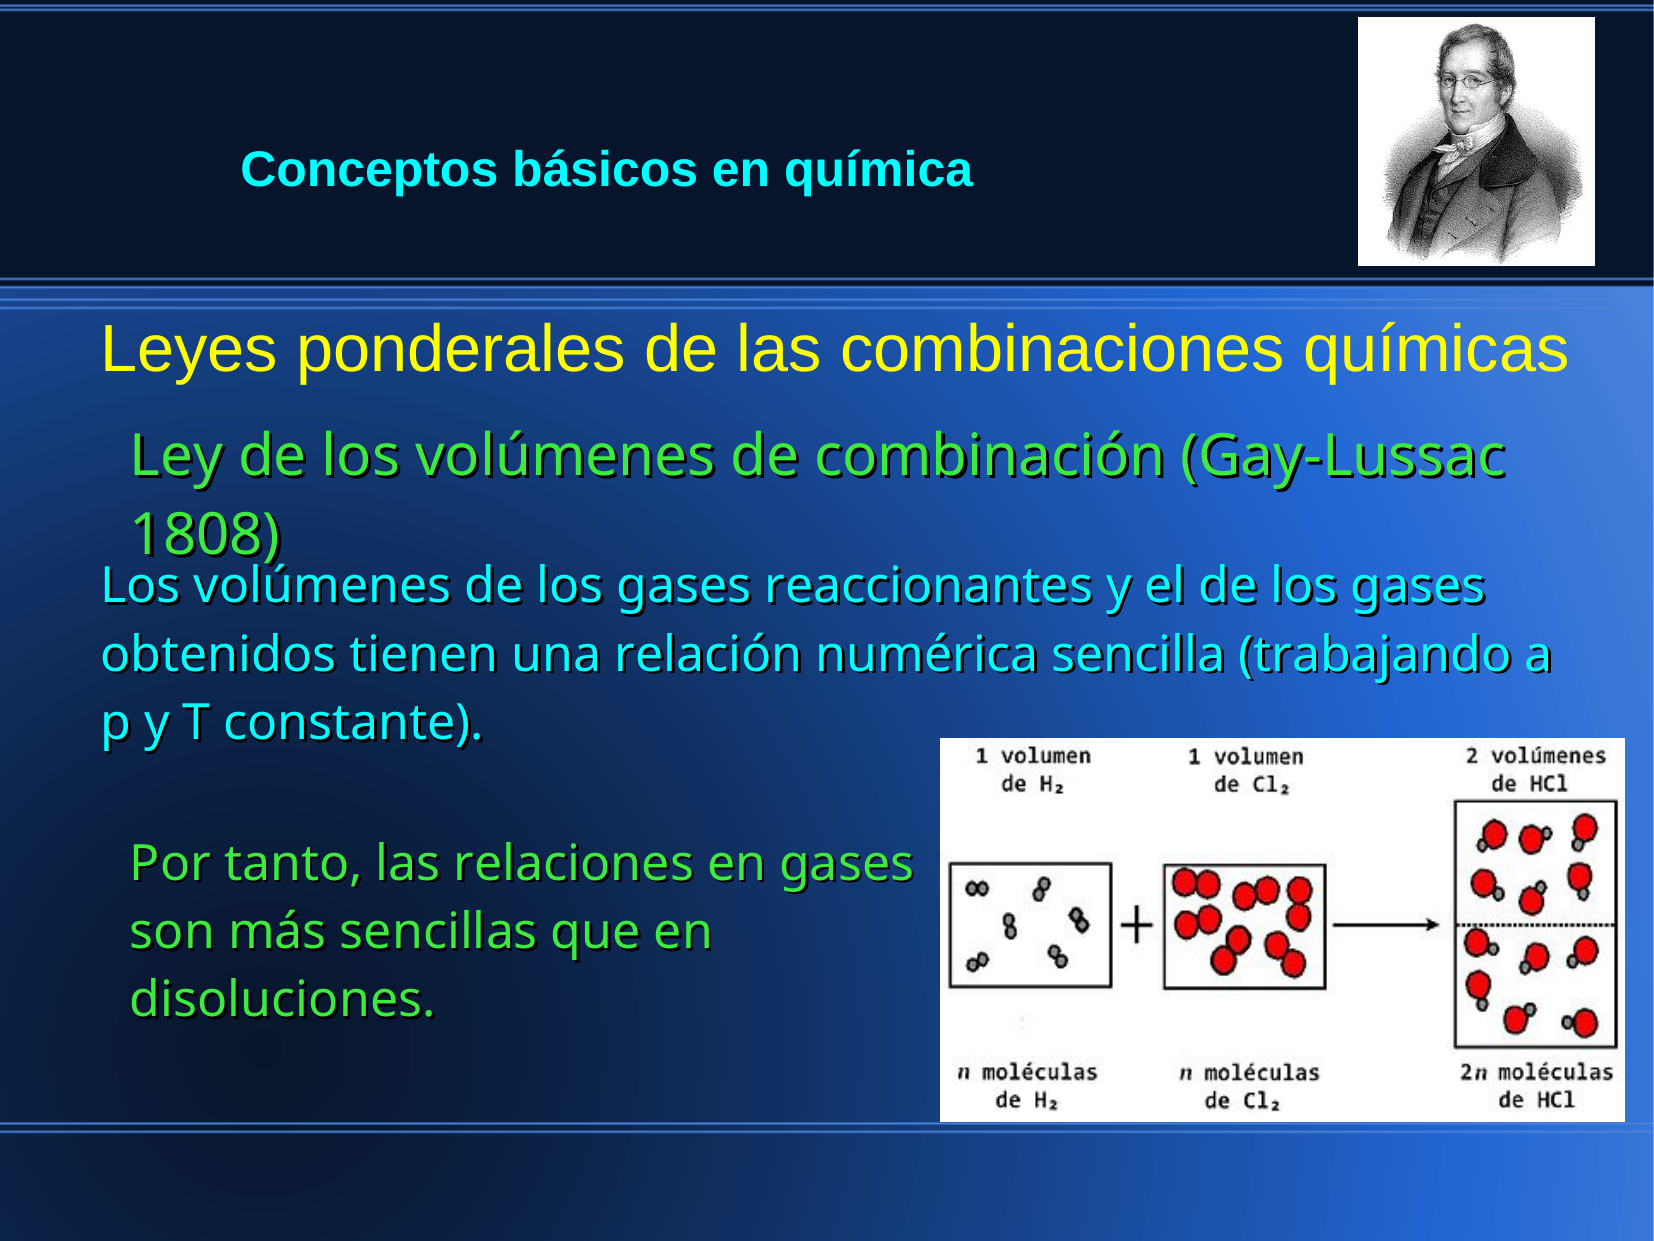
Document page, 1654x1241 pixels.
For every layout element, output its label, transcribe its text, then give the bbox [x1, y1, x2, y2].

picture [0, 0, 1654, 1241]
text_box Por tanto, las relaciones en gases son más sencillas que en disoluciones. [59, 826, 940, 1028]
list Leyes ponderales de las combinaciones químicas [29, 206, 1654, 462]
text_box Ley de los volúmenes de combinación (Gay-Lussac 1808) [59, 413, 1625, 570]
title Conceptos básicos en química [32, 118, 1182, 220]
text_box Los volúmenes de los gases reaccionantes y el de los gases obtenidos tienen una relación numérica sencilla (trabajando a p y T constante). [29, 549, 1595, 768]
